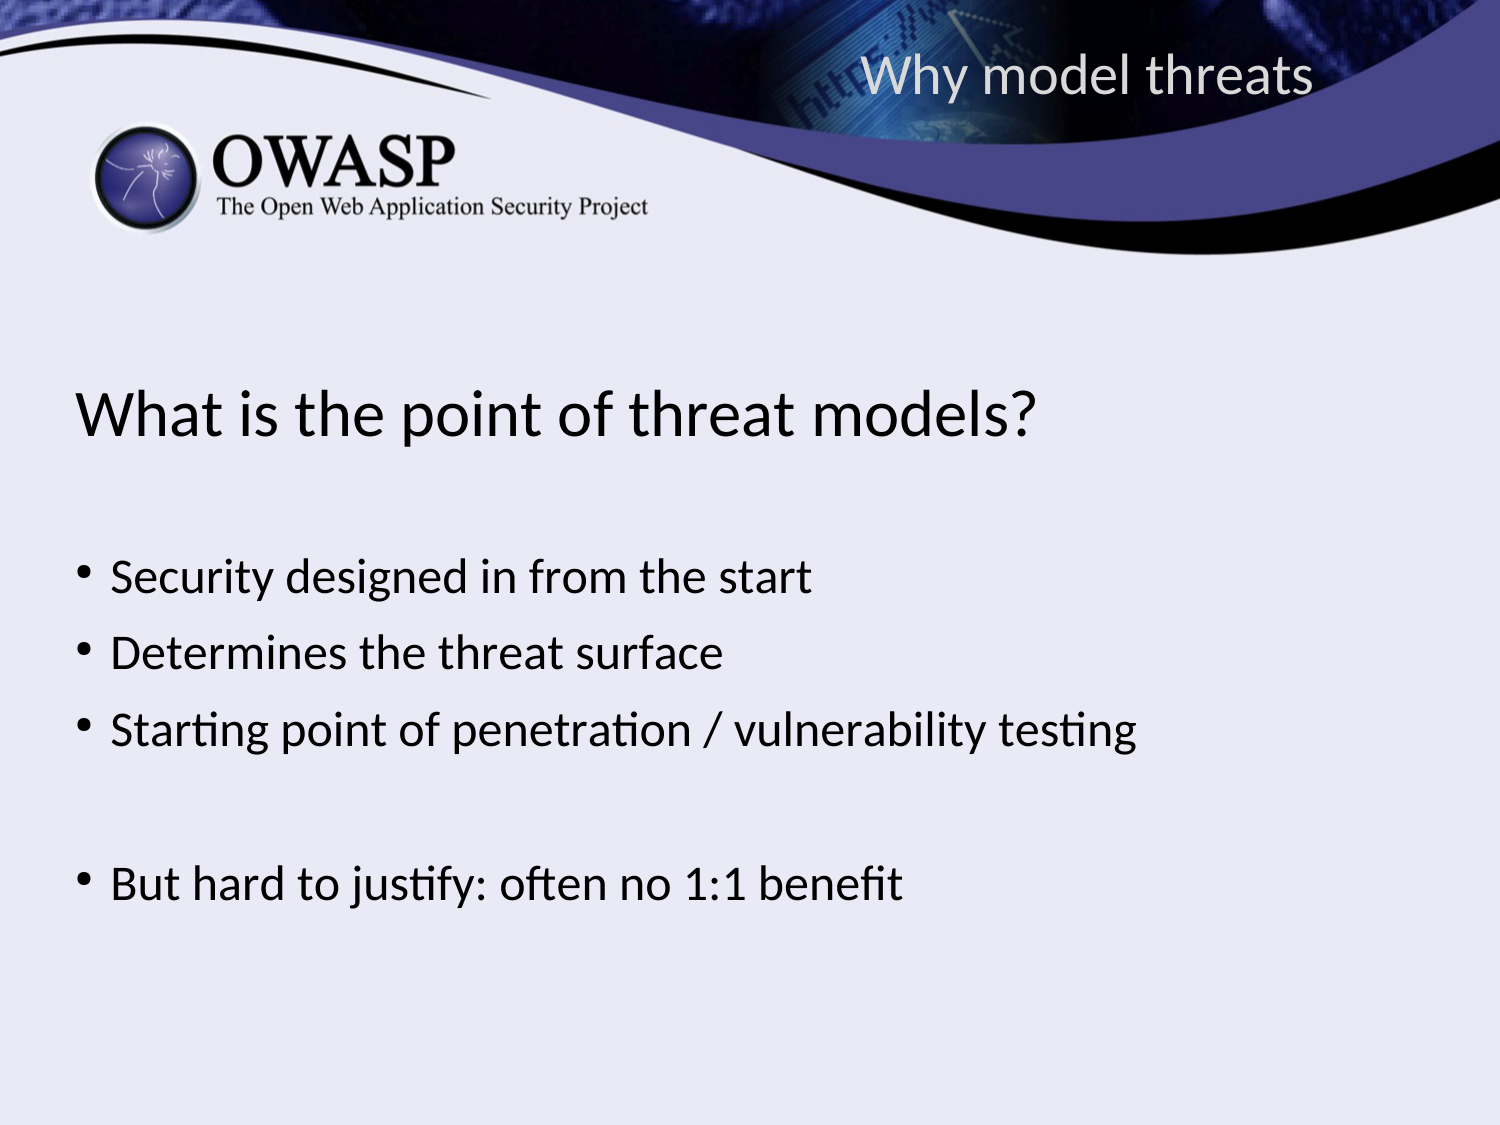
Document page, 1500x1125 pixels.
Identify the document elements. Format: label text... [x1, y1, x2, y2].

picture [0, 0, 1500, 1125]
subtitle What is the point of threat models? Security designed in from the start Determines the threat surface Starting point of penetration / vulnerability testing But hard to justify: often no 1:1 benefit [75, 262, 1426, 1018]
title Why model threats [699, 0, 1476, 149]
